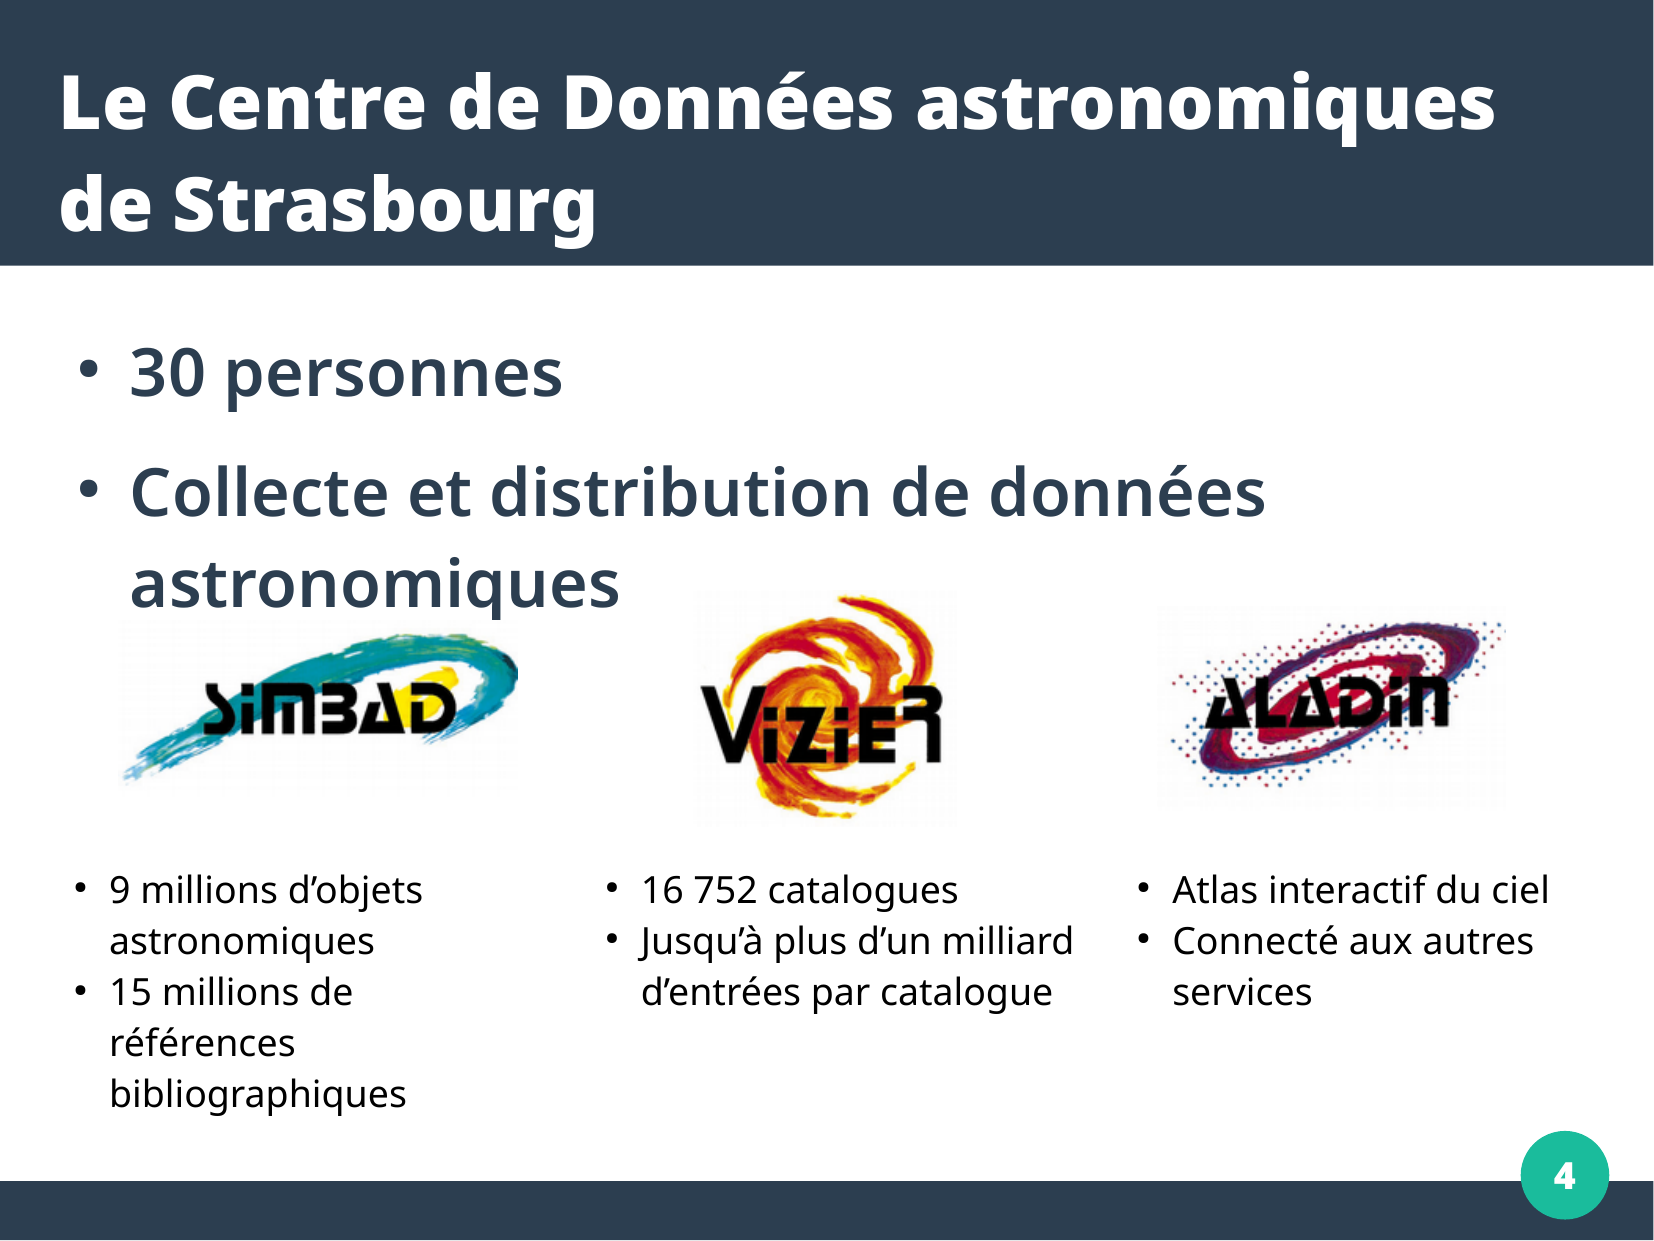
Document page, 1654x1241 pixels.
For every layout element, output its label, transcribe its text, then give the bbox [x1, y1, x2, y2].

text_box 9 millions d’objets astronomiques 15 millions de références bibliographiques [59, 856, 562, 1123]
picture [118, 620, 518, 797]
picture [693, 590, 957, 827]
picture [1157, 606, 1506, 811]
list 30 personnes Collecte et distribution de données astronomiques [59, 324, 1595, 650]
text_box 16 752 catalogues Jusqu’à plus d’un milliard d’entrées par catalogue [590, 856, 1093, 1123]
title Le Centre de Données astronomiques de Strasbourg [59, 49, 1595, 207]
text_box Atlas interactif du ciel Connecté aux autres services [1122, 856, 1595, 1123]
